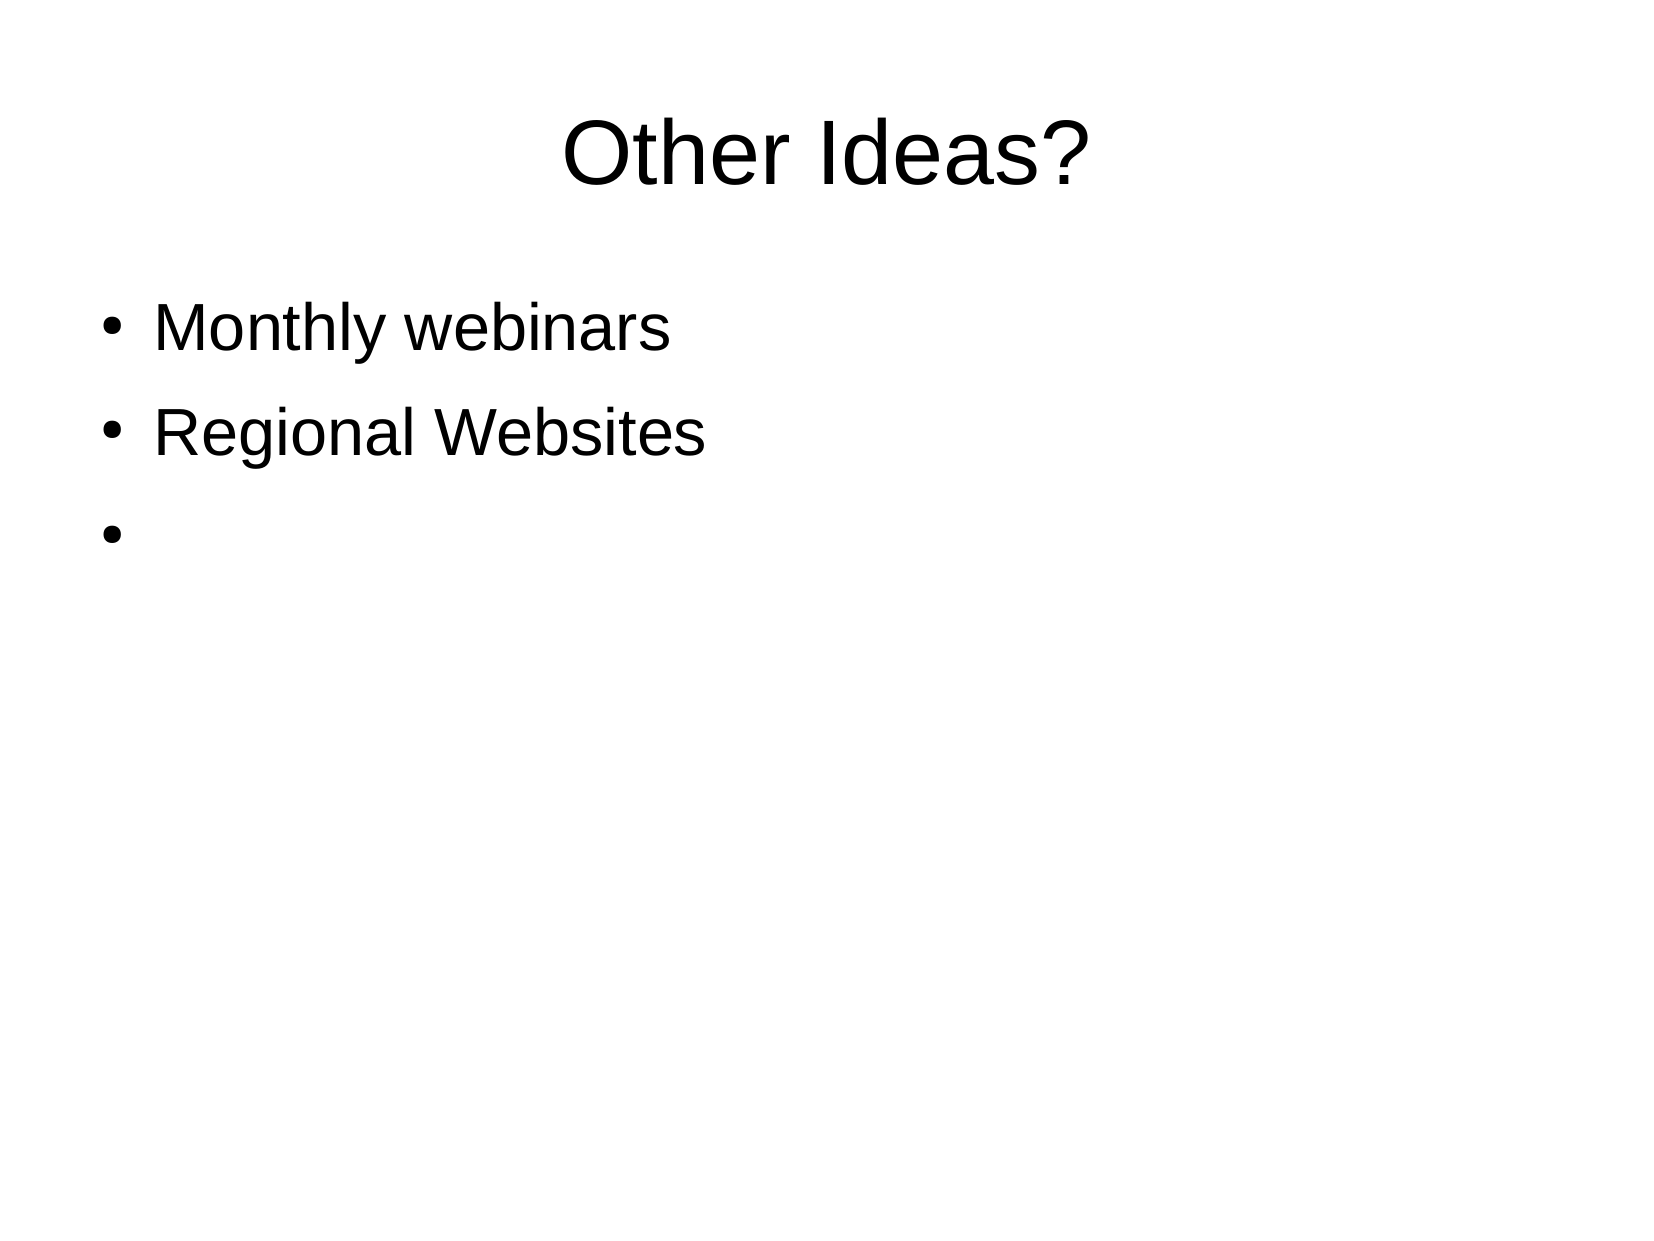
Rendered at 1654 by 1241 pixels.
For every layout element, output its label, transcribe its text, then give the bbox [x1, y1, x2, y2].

title Other Ideas? [82, 49, 1571, 257]
list Monthly webinars Regional Websites [82, 290, 1571, 1109]
